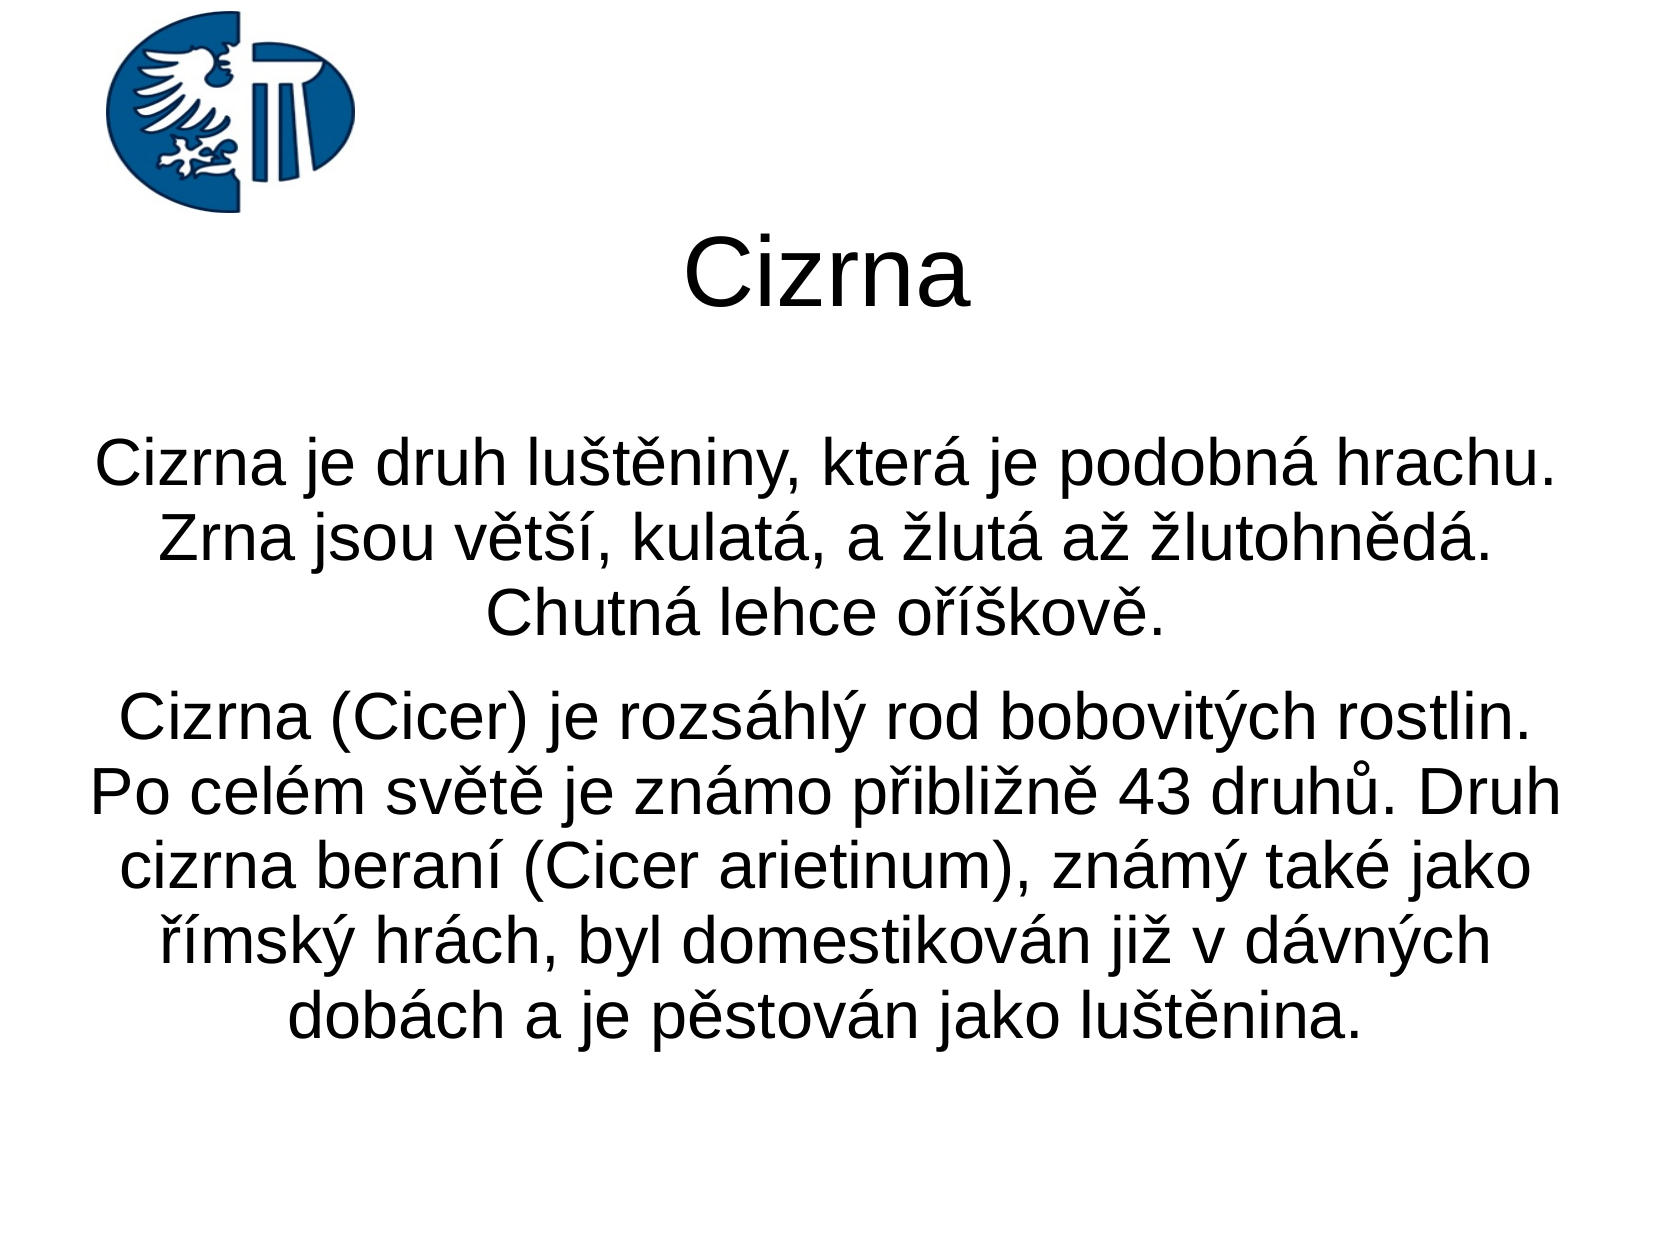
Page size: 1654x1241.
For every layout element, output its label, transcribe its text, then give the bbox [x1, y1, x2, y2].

title Cizrna [82, 106, 1571, 425]
list Cizrna je druh luštěniny, která je podobná hrachu. Zrna jsou větší, kulatá, a žlutá až žlutohnědá. Chutná lehce oříškově. Cizrna (Cicer) je rozsáhlý rod bobovitých rostlin. Po celém světě je známo přibližně 43 druhů. Druh cizrna beraní (Cicer arietinum), známý také jako římský hrách, byl domestikován již v dávných dobách a je pěstován jako luštěnina. [82, 425, 1571, 1241]
picture [106, 11, 355, 106]
